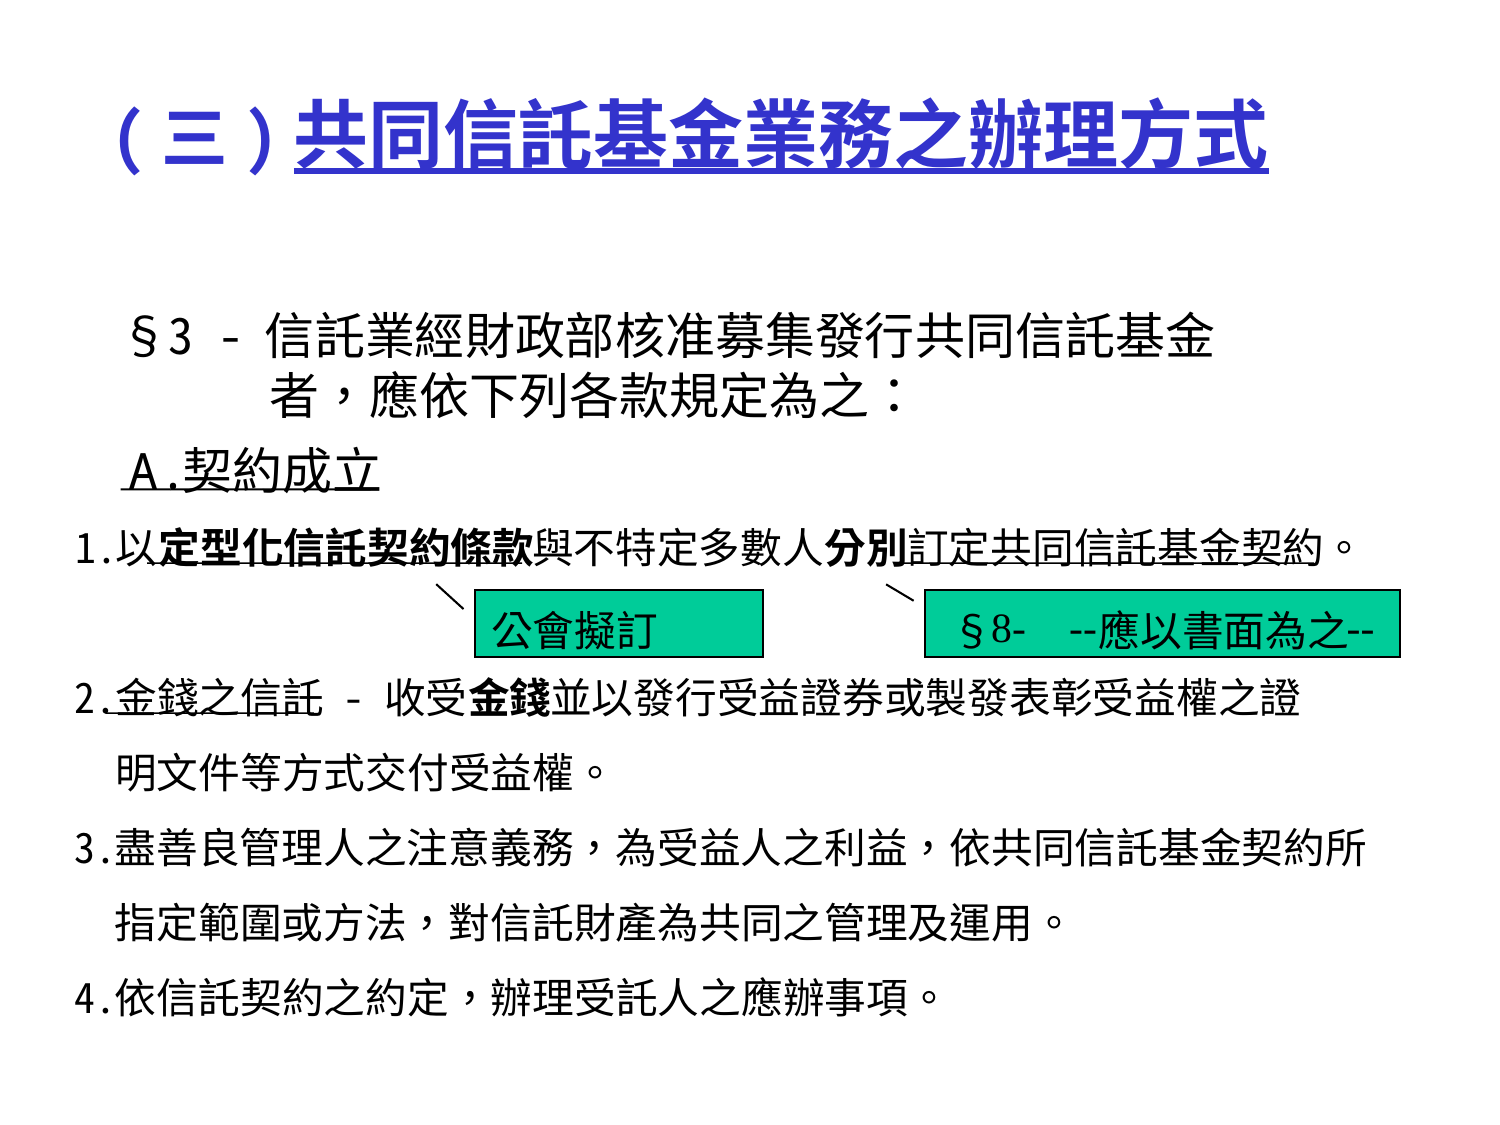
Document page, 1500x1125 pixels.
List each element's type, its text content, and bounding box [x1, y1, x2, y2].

text_box 定型化信託契約條款 [158, 521, 532, 572]
text_box 金錢 [468, 671, 550, 722]
text_box -- [1346, 601, 1375, 652]
text_box 8- [991, 601, 1027, 652]
text_box 契約成立 [182, 439, 384, 500]
text_box 盡善良管理人之注意義務，為受益人之利益，依共同信託基金契約所 [114, 821, 1368, 872]
text_box § [119, 304, 168, 365]
text_box 。 [1324, 521, 1366, 572]
text_box 1. [75, 521, 115, 572]
text_box 2. [74, 671, 115, 722]
text_box 信託業經財政部核准募集發行共同信託基金 [264, 304, 1216, 365]
text_box 分別 [824, 521, 907, 572]
text_box 3. [74, 821, 114, 872]
text_box 並以發行受益證券或製發表彰受益權之證 [550, 671, 1302, 722]
text_box 明文件等方式交付受益權。 [115, 746, 617, 797]
text_box (三)共同信託基金業務之辦理方式 [112, 87, 1385, 178]
text_box -- [1058, 601, 1098, 652]
text_box 訂定共同信託基金契約 [907, 521, 1324, 572]
text_box A. [128, 439, 182, 500]
text_box 以 [115, 521, 158, 572]
text_box 金錢之信託 [310, 699, 322, 713]
text_box § [951, 604, 994, 656]
text_box 依信託契約之約定，辦理受託人之應辦事項。 [114, 971, 951, 1022]
text_box 3 - [168, 304, 264, 365]
text_box 金錢之信託 [115, 671, 322, 722]
text_box - [322, 671, 384, 722]
text_box 者，應依下列各款規定為之： [269, 364, 920, 425]
text_box 指定範圍或方法，對信託財產為共同之管理及運用。 [114, 896, 1076, 947]
text_box 與不特定多數人 [532, 521, 824, 572]
text_box 公會擬訂 [491, 604, 659, 656]
text_box 收受 [384, 671, 468, 722]
text_box 4. [74, 971, 114, 1022]
text_box 應以書面為之 [1098, 604, 1350, 656]
